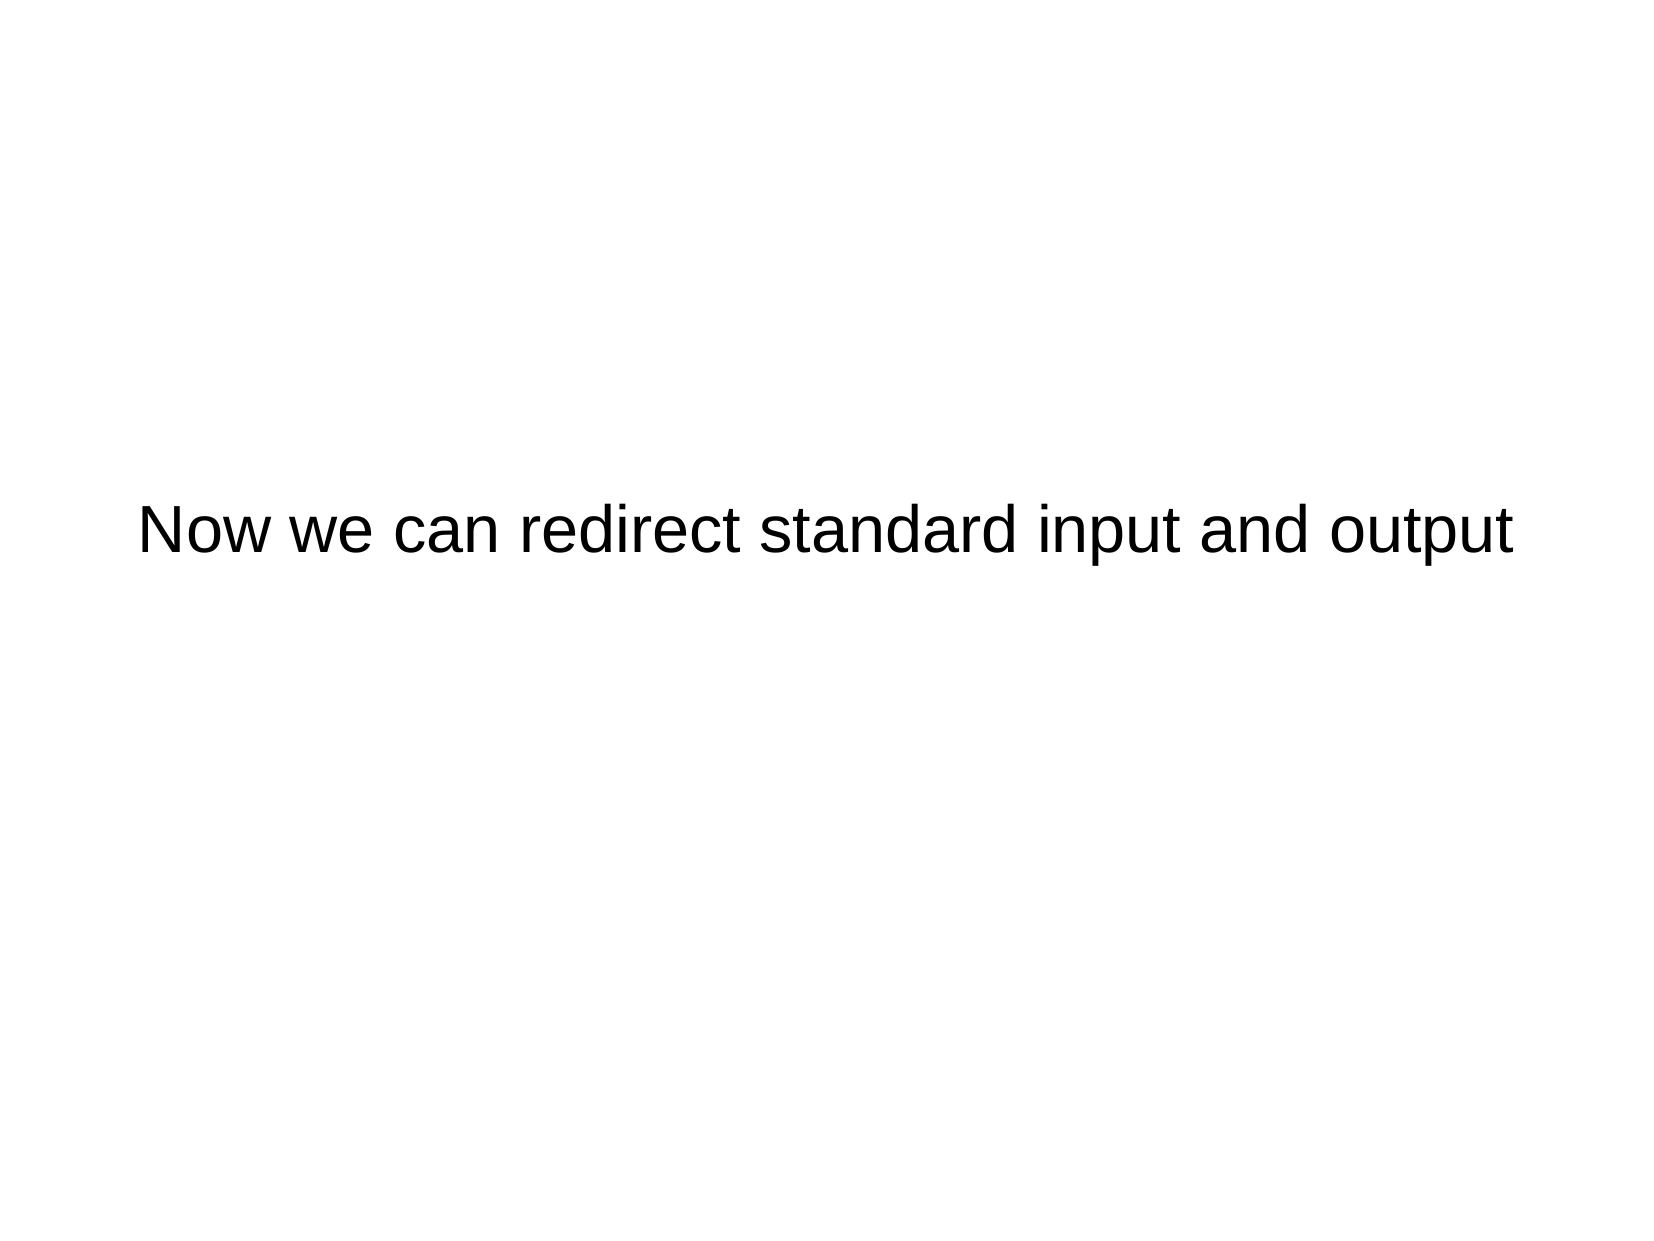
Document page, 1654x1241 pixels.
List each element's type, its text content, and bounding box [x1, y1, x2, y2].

subtitle Now we can redirect standard input and output [82, 49, 1571, 1010]
